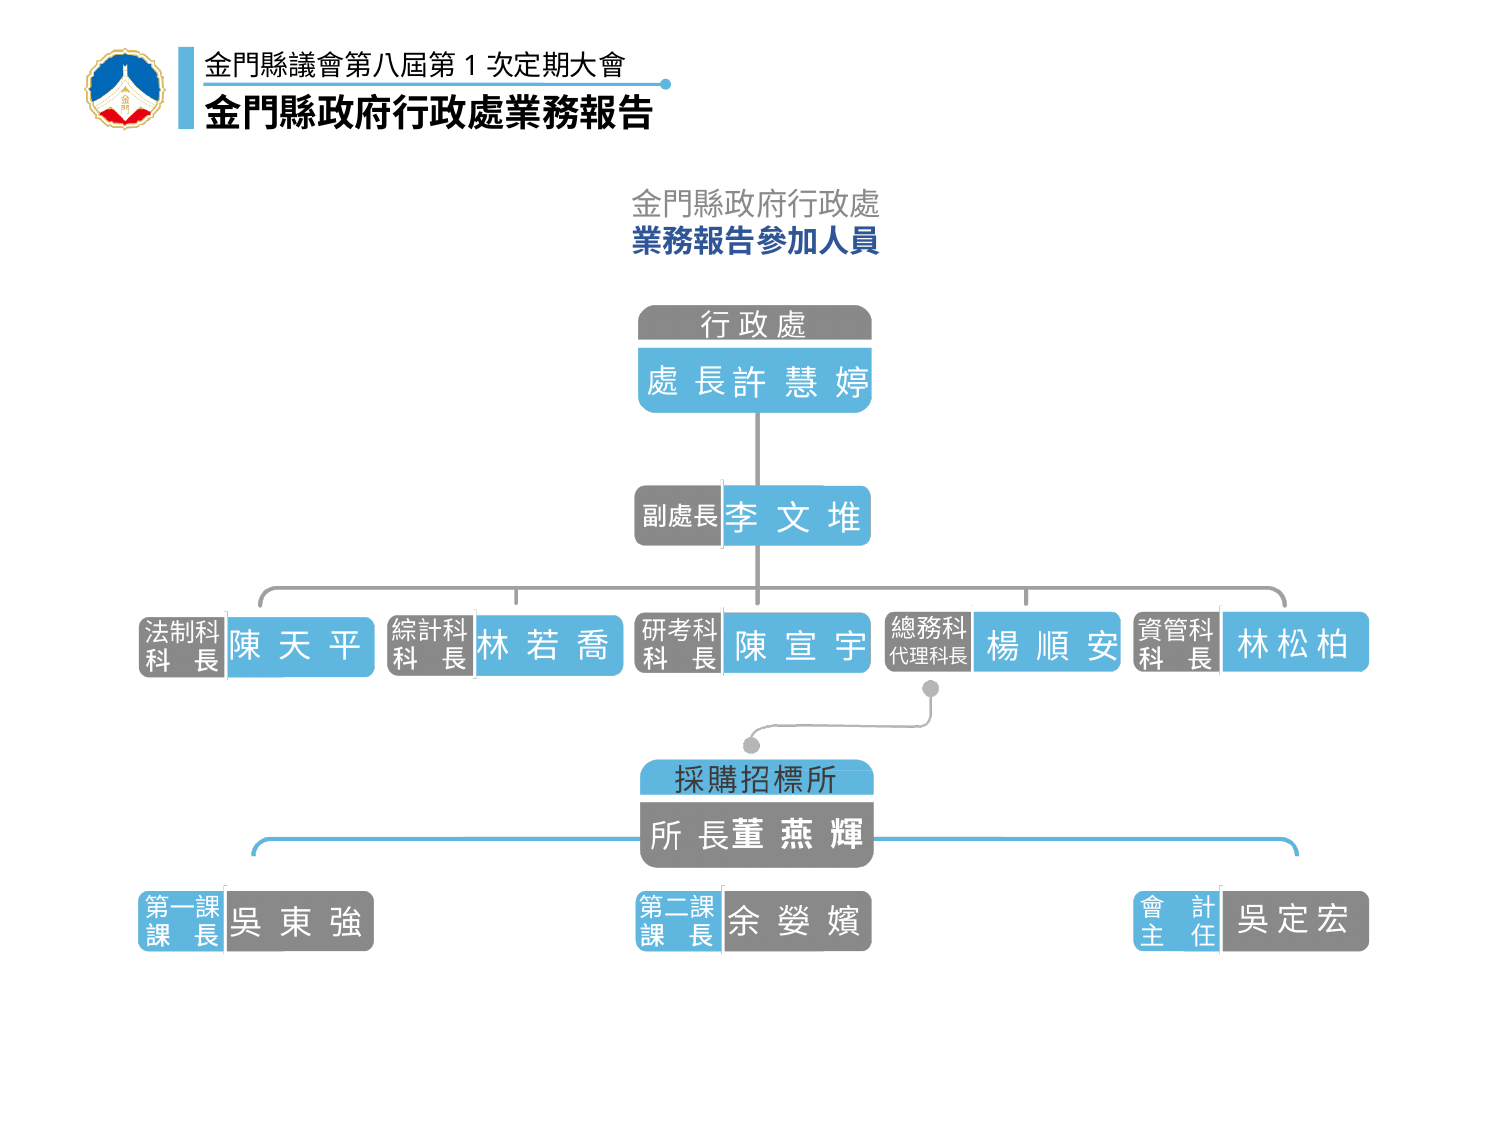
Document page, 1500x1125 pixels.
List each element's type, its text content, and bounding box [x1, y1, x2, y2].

text_box 許 慧 婷 [717, 353, 885, 410]
text_box 代理科長 [875, 636, 984, 675]
text_box 林 若 喬 [462, 616, 625, 672]
text_box 金門縣議會第八屆第1次定期大會 [189, 40, 670, 81]
text_box 陳 天 平 [214, 616, 377, 672]
text_box 吳 東 強 [214, 893, 378, 949]
text_box 金門縣政府行政處業務報告 [189, 81, 688, 142]
text_box 董 燕 輝 [716, 806, 880, 862]
text_box 楊 順 安 [946, 616, 1135, 673]
text_box 余 嫈 嬪 [712, 892, 876, 948]
text_box [660, 78, 672, 90]
text_box 陳 宣 宇 [694, 616, 883, 673]
picture [50, 39, 187, 142]
text_box 李 文 堆 [709, 489, 877, 546]
picture [103, 267, 1431, 982]
text_box 金門縣政府行政處 業務報告參加人員 [616, 176, 1009, 267]
